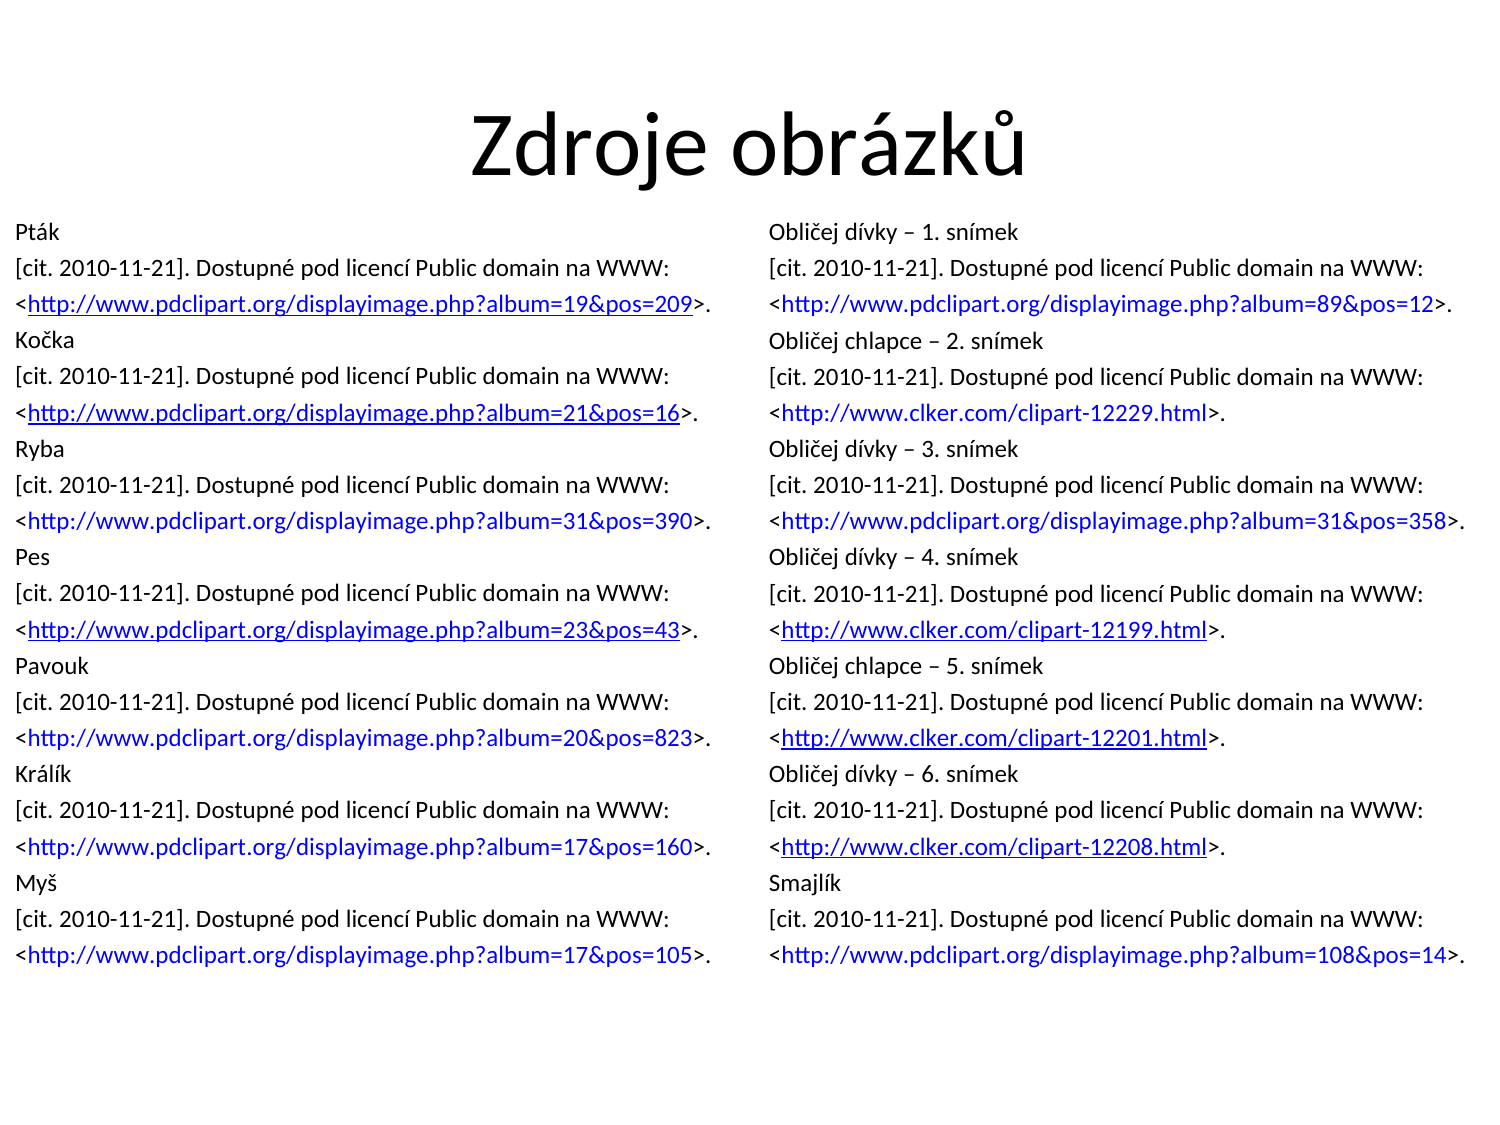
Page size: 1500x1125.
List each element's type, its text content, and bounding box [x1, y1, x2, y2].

text_box Obličej dívky – 1. snímek [cit. 2010-11-21]. Dostupné pod licencí Public domain na WWW: <http://www.pdclipart.org/displayimage.php?album=89&pos=12>. Obličej chlapce – 2. snímek [cit. 2010-11-21]. Dostupné pod licencí Public domain na WWW: <http://www.clker.com/clipart-12229.html>. Obličej dívky – 3. snímek [cit. 2010-11-21]. Dostupné pod licencí Public domain na WWW: <http://www.pdclipart.org/displayimage.php?album=31&pos=358>. Obličej dívky – 4. snímek [cit. 2010-11-21]. Dostupné pod licencí Public domain na WWW: <http://www.clker.com/clipart-12199.html>. Obličej chlapce – 5. snímek [cit. 2010-11-21]. Dostupné pod licencí Public domain na WWW: <http://www.clker.com/clipart-12201.html>. Obličej dívky – 6. snímek [cit. 2010-11-21]. Dostupné pod licencí Public domain na WWW: <http://www.clker.com/clipart-12208.html>. Smajlík [cit. 2010-11-21]. Dostupné pod licencí Public domain na WWW: <http://www.pdclipart.org/displayimage.php?album=108&pos=14>. [754, 207, 1500, 1096]
list Pták [cit. 2010-11-21]. Dostupné pod licencí Public domain na WWW: <http://www.pdclipart.org/displayimage.php?album=19&pos=209>. Kočka [cit. 2010-11-21]. Dostupné pod licencí Public domain na WWW: <http://www.pdclipart.org/displayimage.php?album=21&pos=16>. Ryba [cit. 2010-11-21]. Dostupné pod licencí Public domain na WWW: <http://www.pdclipart.org/displayimage.php?album=31&pos=390>. Pes [cit. 2010-11-21]. Dostupné pod licencí Public domain na WWW: <http://www.pdclipart.org/displayimage.php?album=23&pos=43>. Pavouk [cit. 2010-11-21]. Dostupné pod licencí Public domain na WWW: <http://www.pdclipart.org/displayimage.php?album=20&pos=823>. Králík [cit. 2010-11-21]. Dostupné pod licencí Public domain na WWW: <http://www.pdclipart.org/displayimage.php?album=17&pos=160>. Myš [cit. 2010-11-21]. Dostupné pod licencí Public domain na WWW: <http://www.pdclipart.org/displayimage.php?album=17&pos=105>. [0, 208, 754, 1026]
title Zdroje obrázků [75, 45, 1426, 208]
